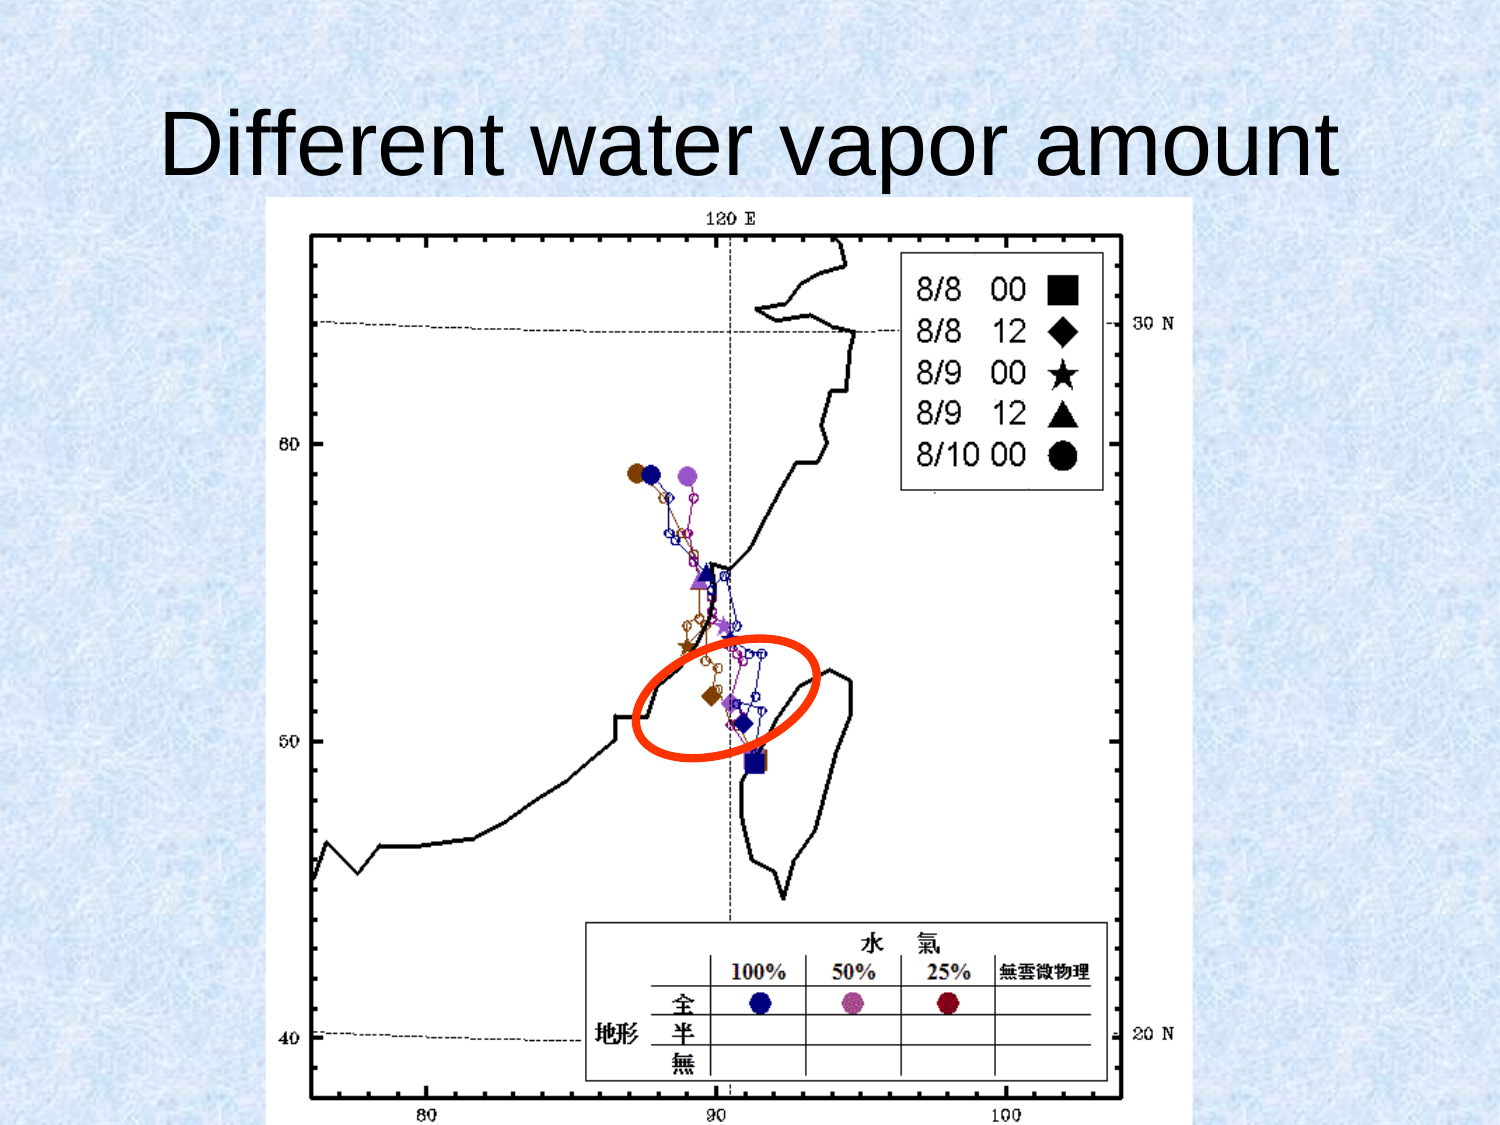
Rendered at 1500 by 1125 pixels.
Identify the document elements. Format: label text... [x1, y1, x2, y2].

title Different water vapor amount [75, 45, 1426, 233]
picture [0, 0, 1500, 1125]
